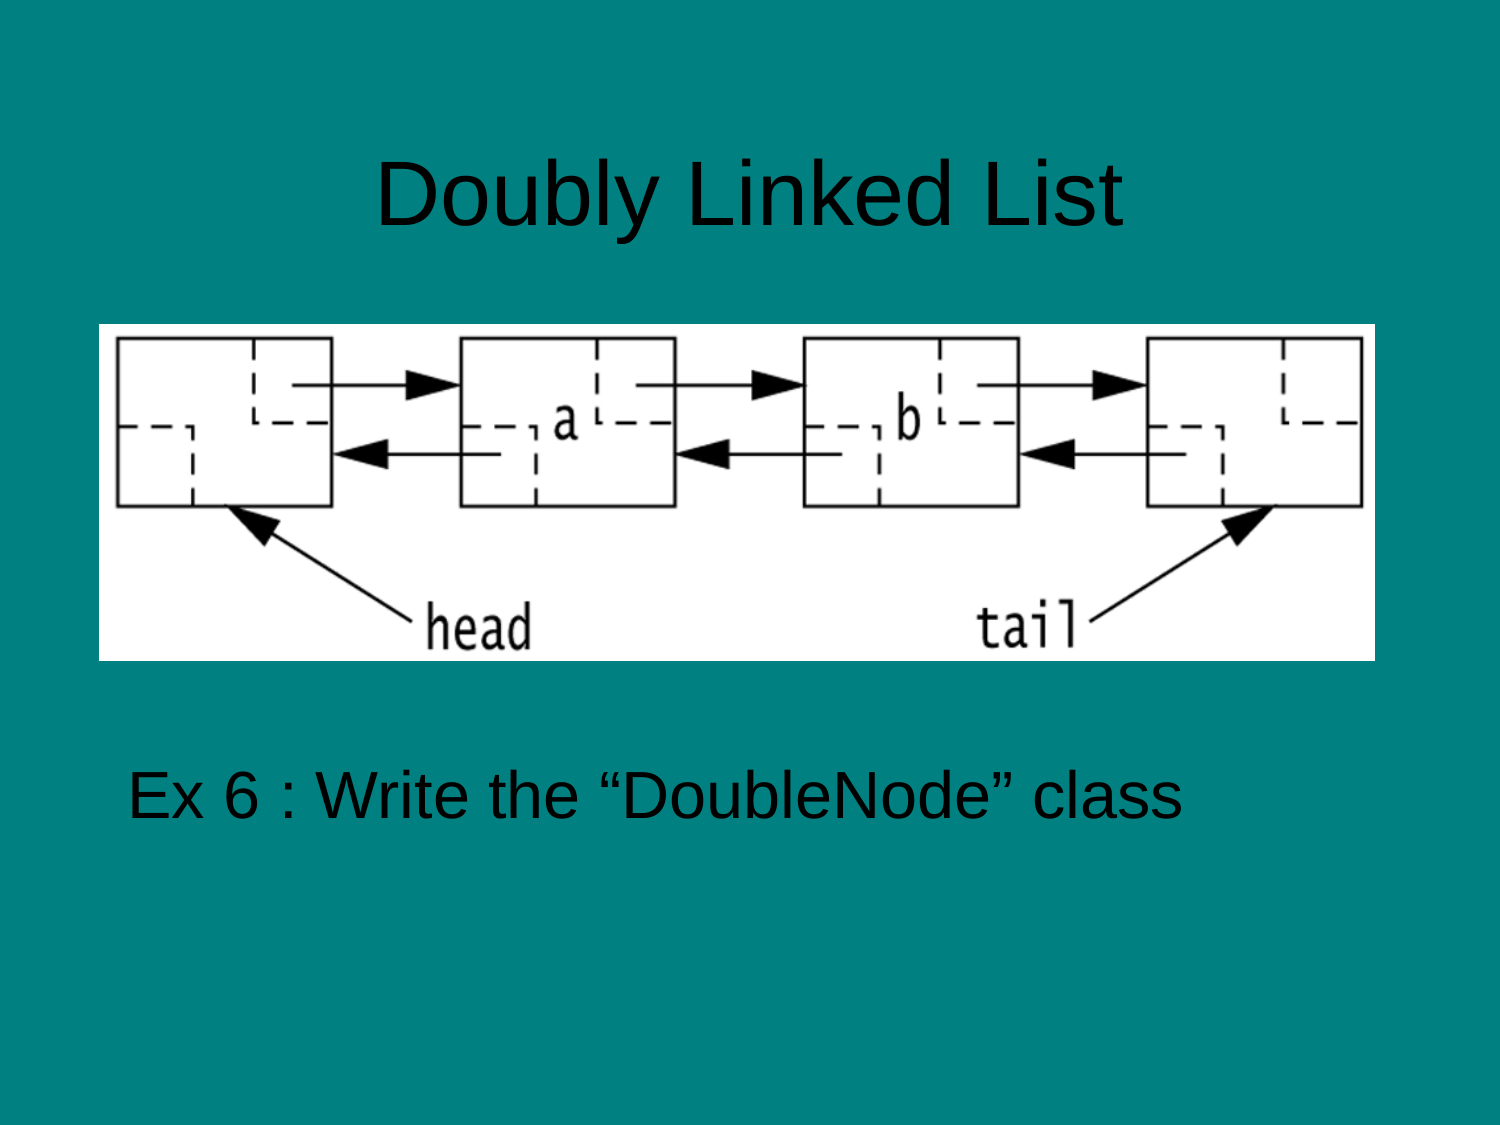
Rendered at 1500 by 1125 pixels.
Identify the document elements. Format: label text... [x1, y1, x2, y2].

list Ex 6 : Write the “DoubleNode” class [112, 749, 1388, 1000]
text_box [99, 324, 1375, 662]
title Doubly Linked List [112, 99, 1388, 288]
